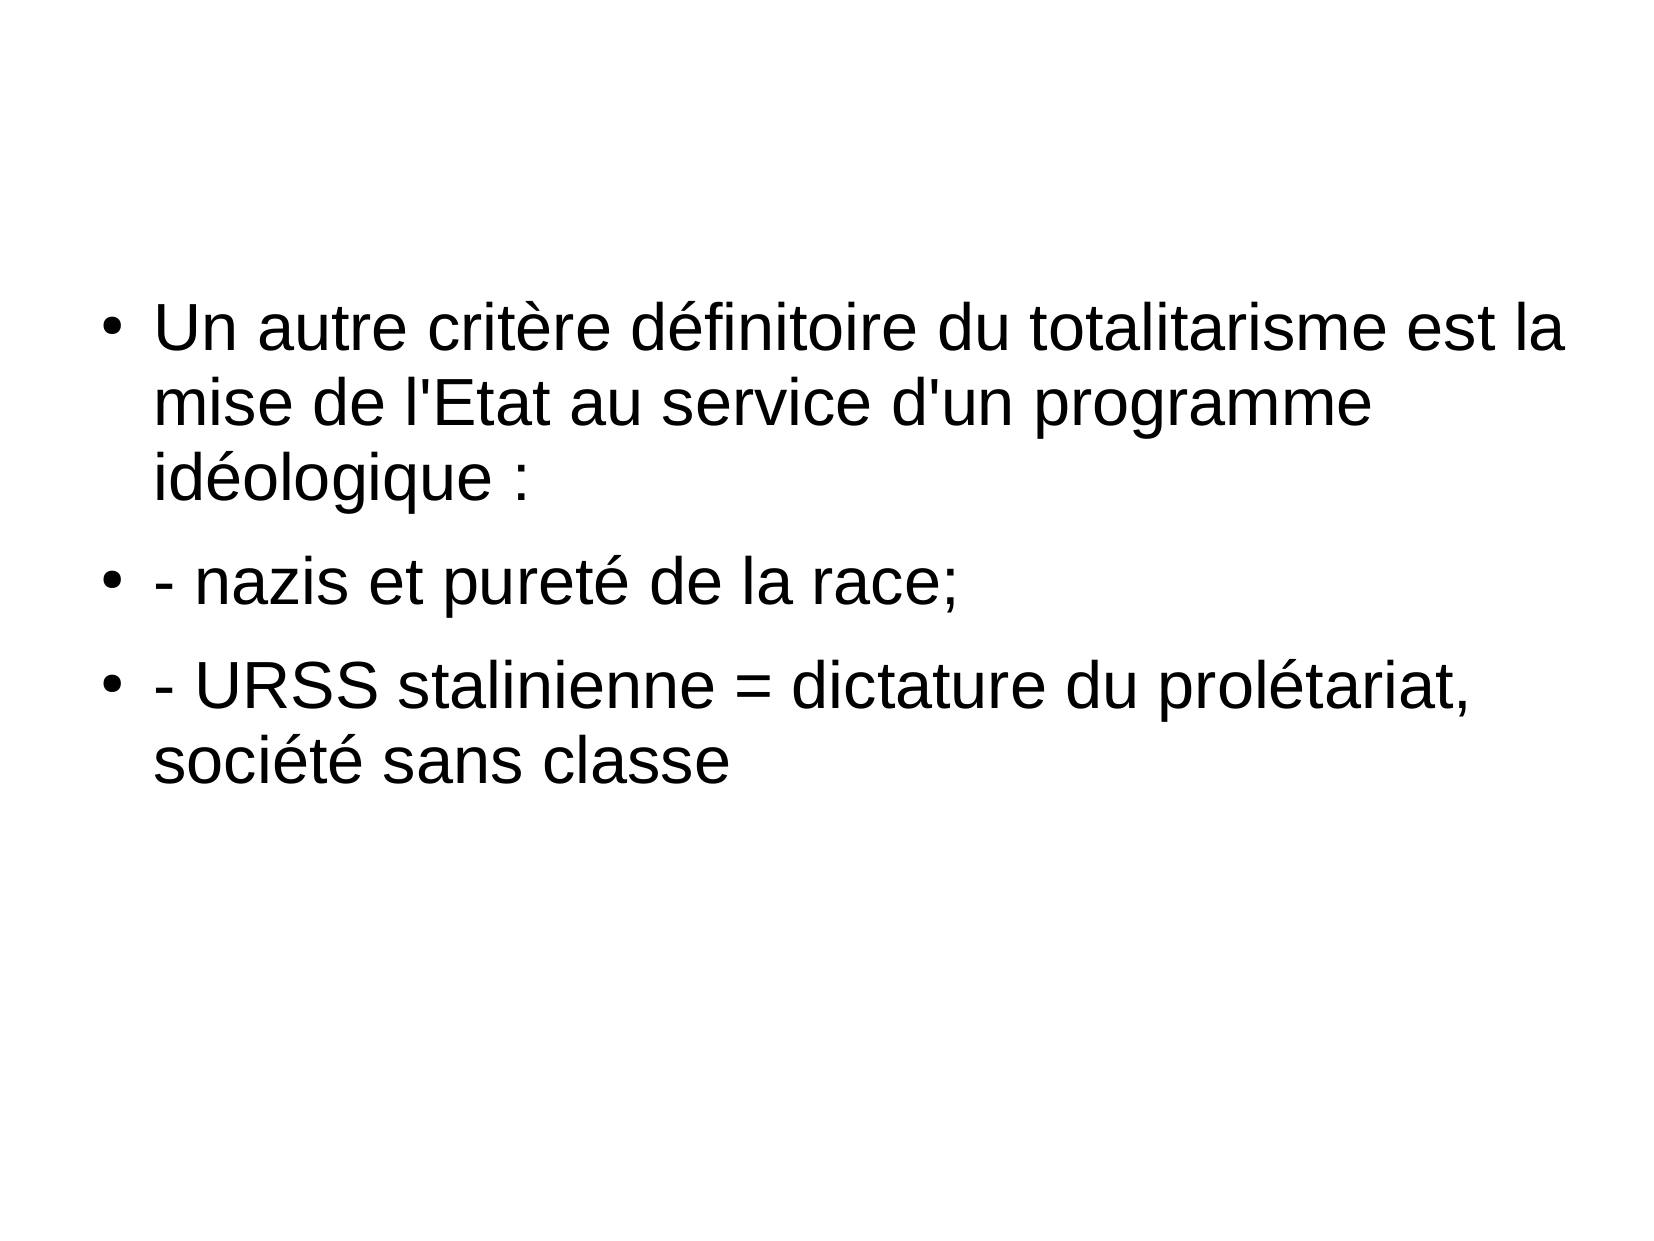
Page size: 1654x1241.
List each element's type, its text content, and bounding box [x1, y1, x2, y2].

list Un autre critère définitoire du totalitarisme est la mise de l'Etat au service d'un programme idéologique : - nazis et pureté de la race; - URSS stalinienne = dictature du prolétariat, société sans classe [82, 290, 1571, 1010]
